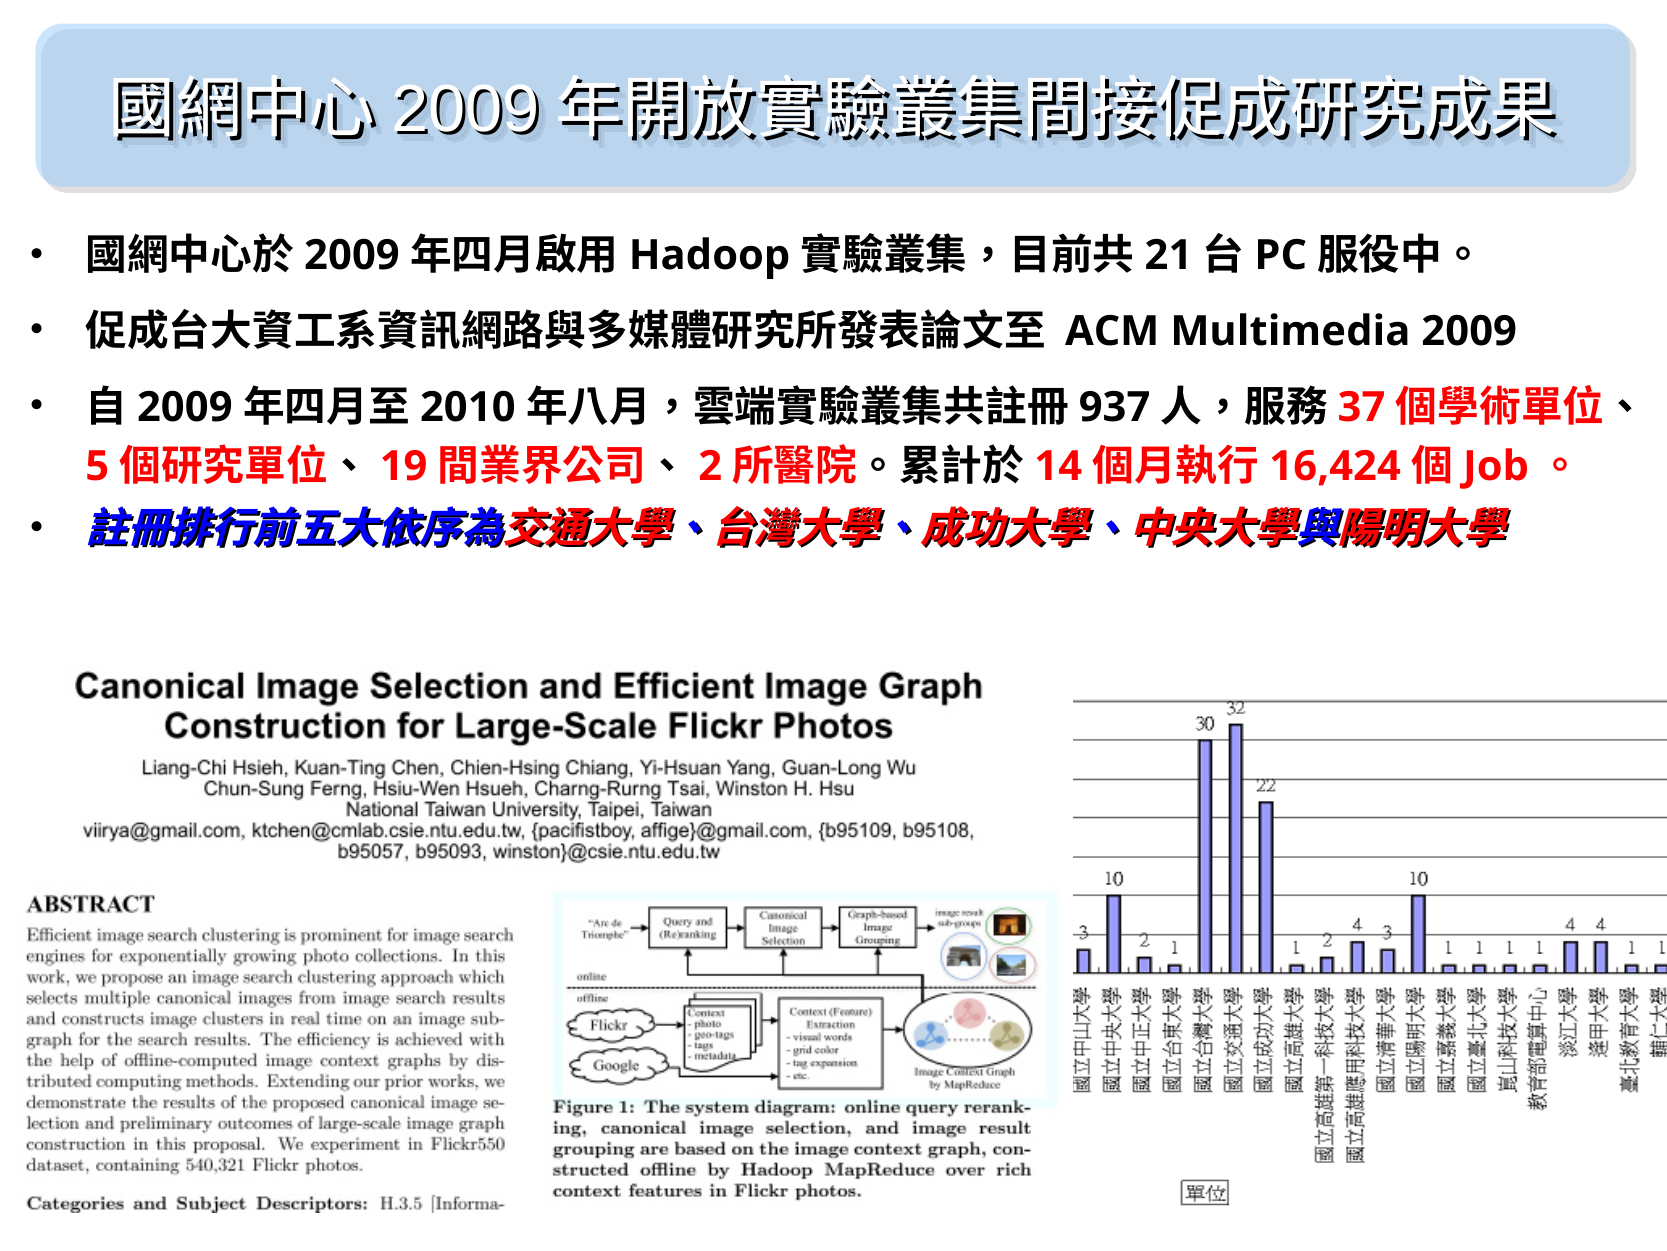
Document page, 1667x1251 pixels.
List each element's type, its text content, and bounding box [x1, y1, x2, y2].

text_box 國網中心2009年開放實驗叢集間接促成研究成果 [35, 23, 1630, 187]
text_box 國網中心於2009年四月啟用Hadoop實驗叢集，目前共21台PC服役中。 促成台大資工系資訊網路與多媒體研究所發表論文至 ACM Multimedia 2009 自2009年四月至2010年八月，雲端實驗叢集共註冊937人，服務37個學術單位、5個研究單位、19間業界公司、2所醫院。累計於14個月執行16,424個Job。 註冊排行前五大依序為交通大學、台灣大學、成功大學、中央大學與陽明大學 [29, 219, 1654, 644]
picture [3, 649, 1667, 1213]
